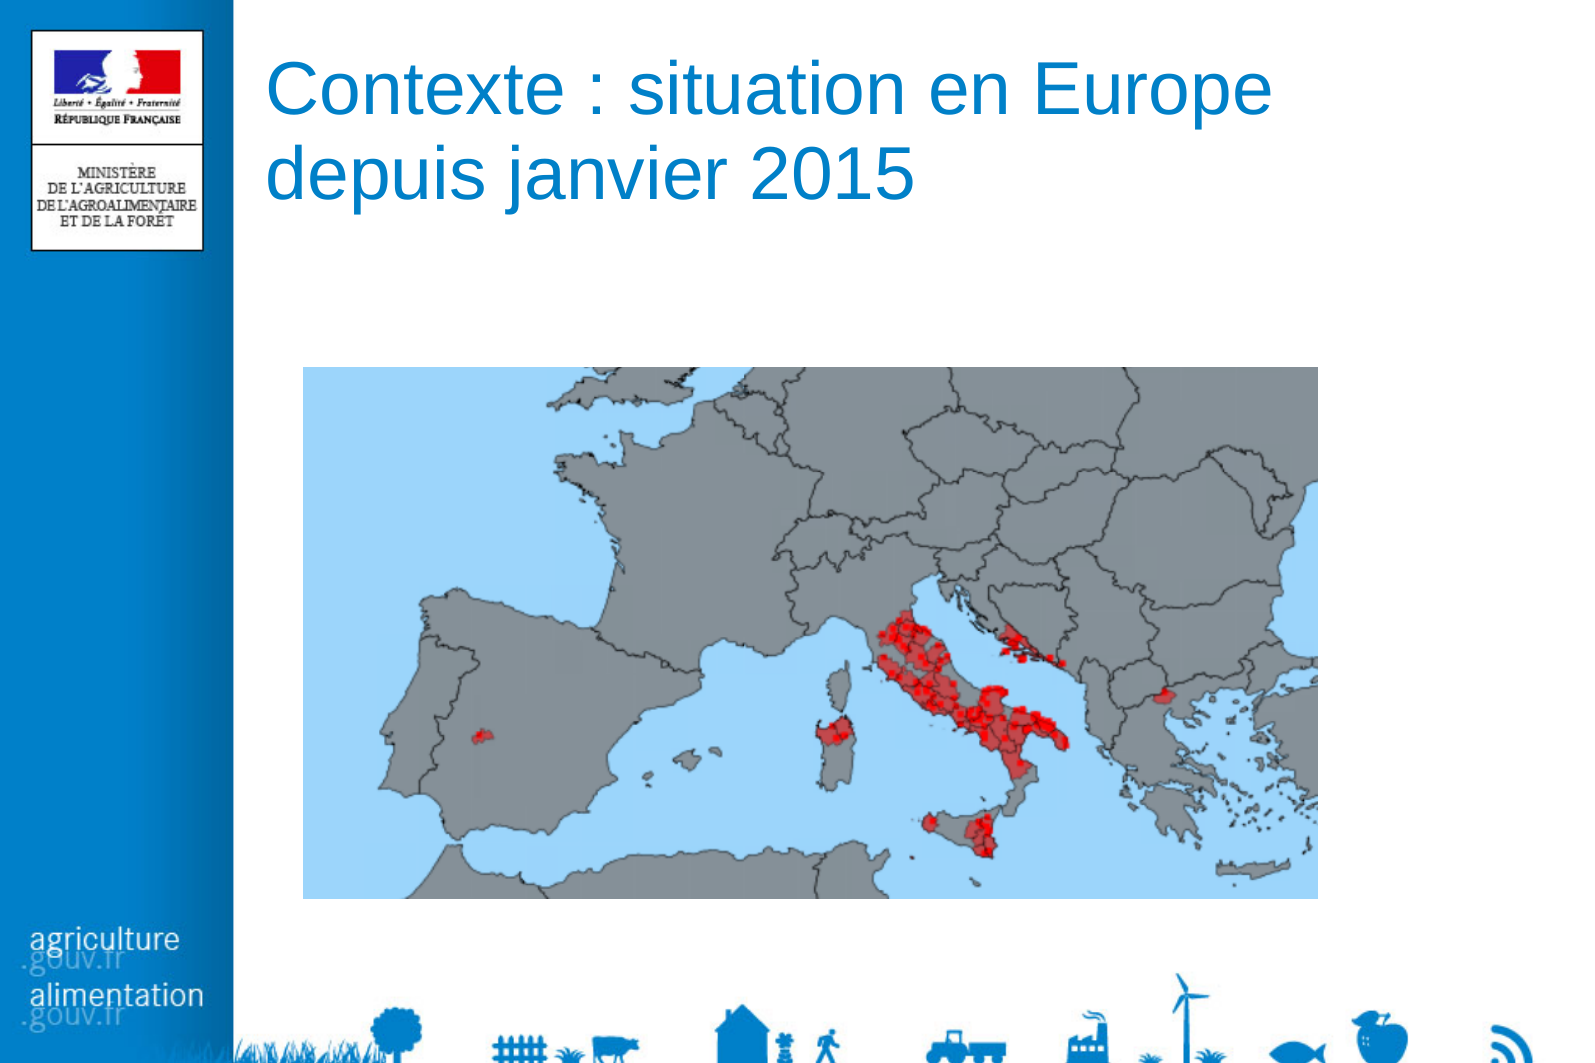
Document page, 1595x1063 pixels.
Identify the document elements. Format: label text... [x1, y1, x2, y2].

title Contexte : situation en Europe depuis janvier 2015 [265, 42, 1536, 220]
picture [0, 0, 1595, 1063]
